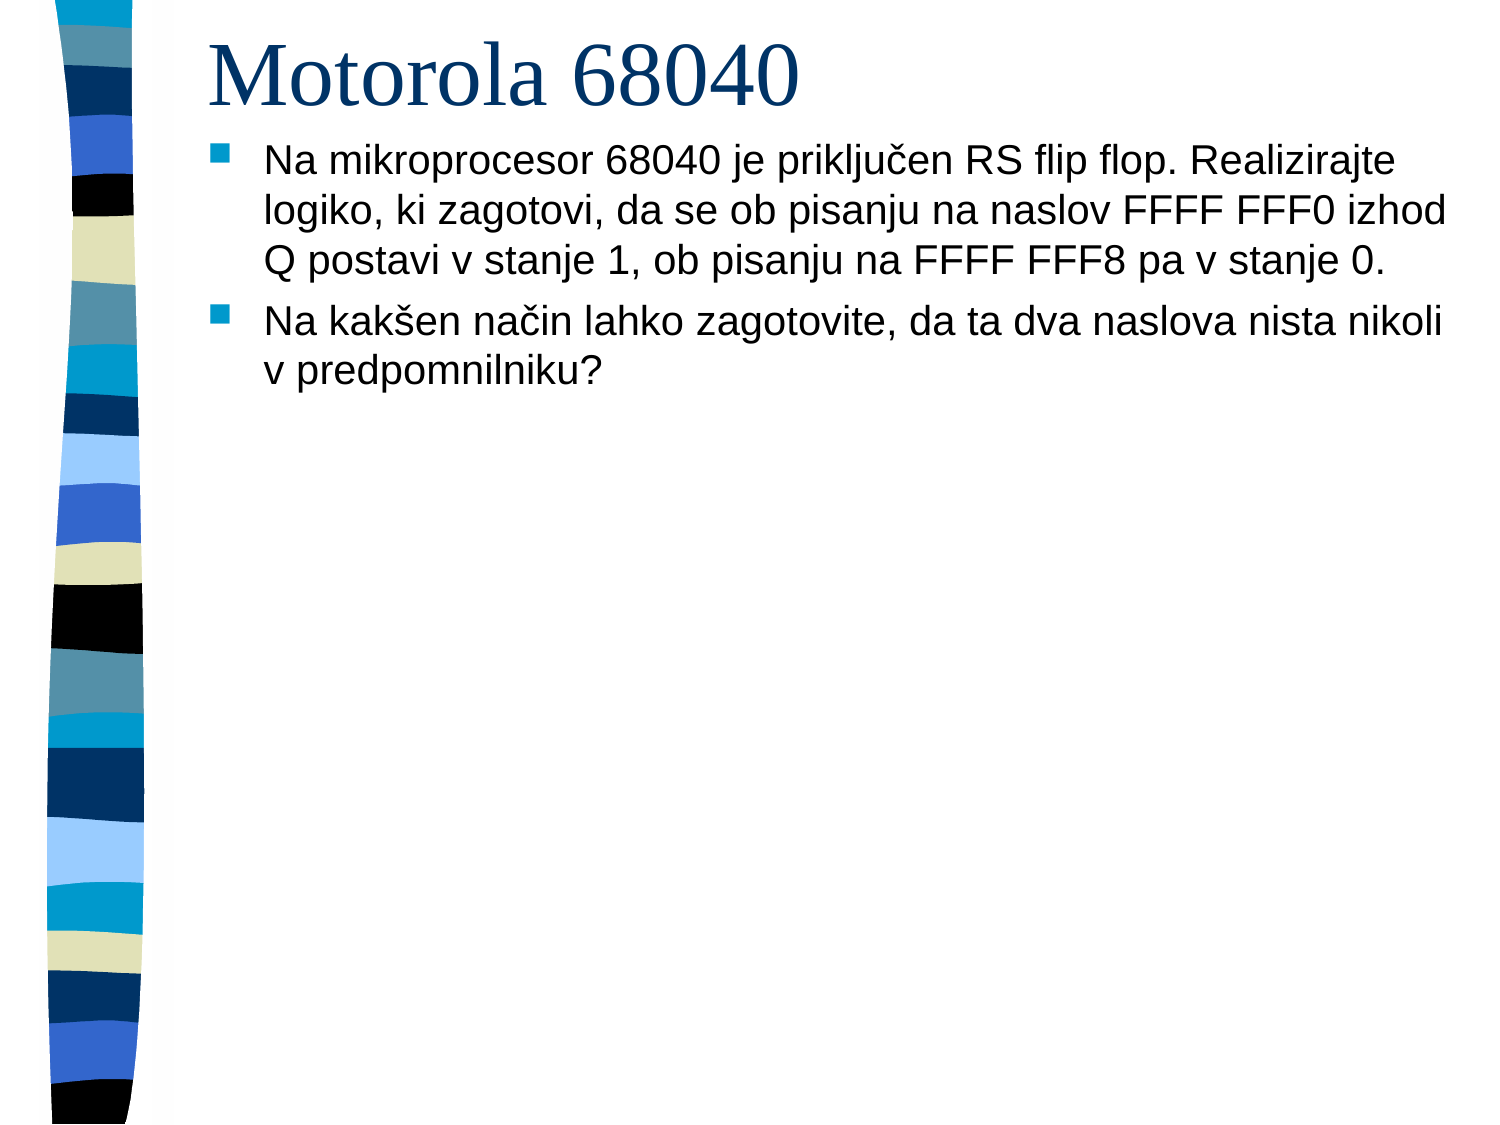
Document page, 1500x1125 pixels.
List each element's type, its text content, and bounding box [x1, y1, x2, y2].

title Motorola 68040 [192, 6, 1468, 125]
list Na mikroprocesor 68040 je priključen RS flip flop. Realizirajte logiko, ki zagotovi, da se ob pisanju na naslov FFFF FFF0 izhod Q postavi v stanje 1, ob pisanju na FFFF FFF8 pa v stanje 0. Na kakšen način lahko zagotovite, da ta dva naslova nista nikoli v predpomnilniku? [192, 125, 1468, 1001]
